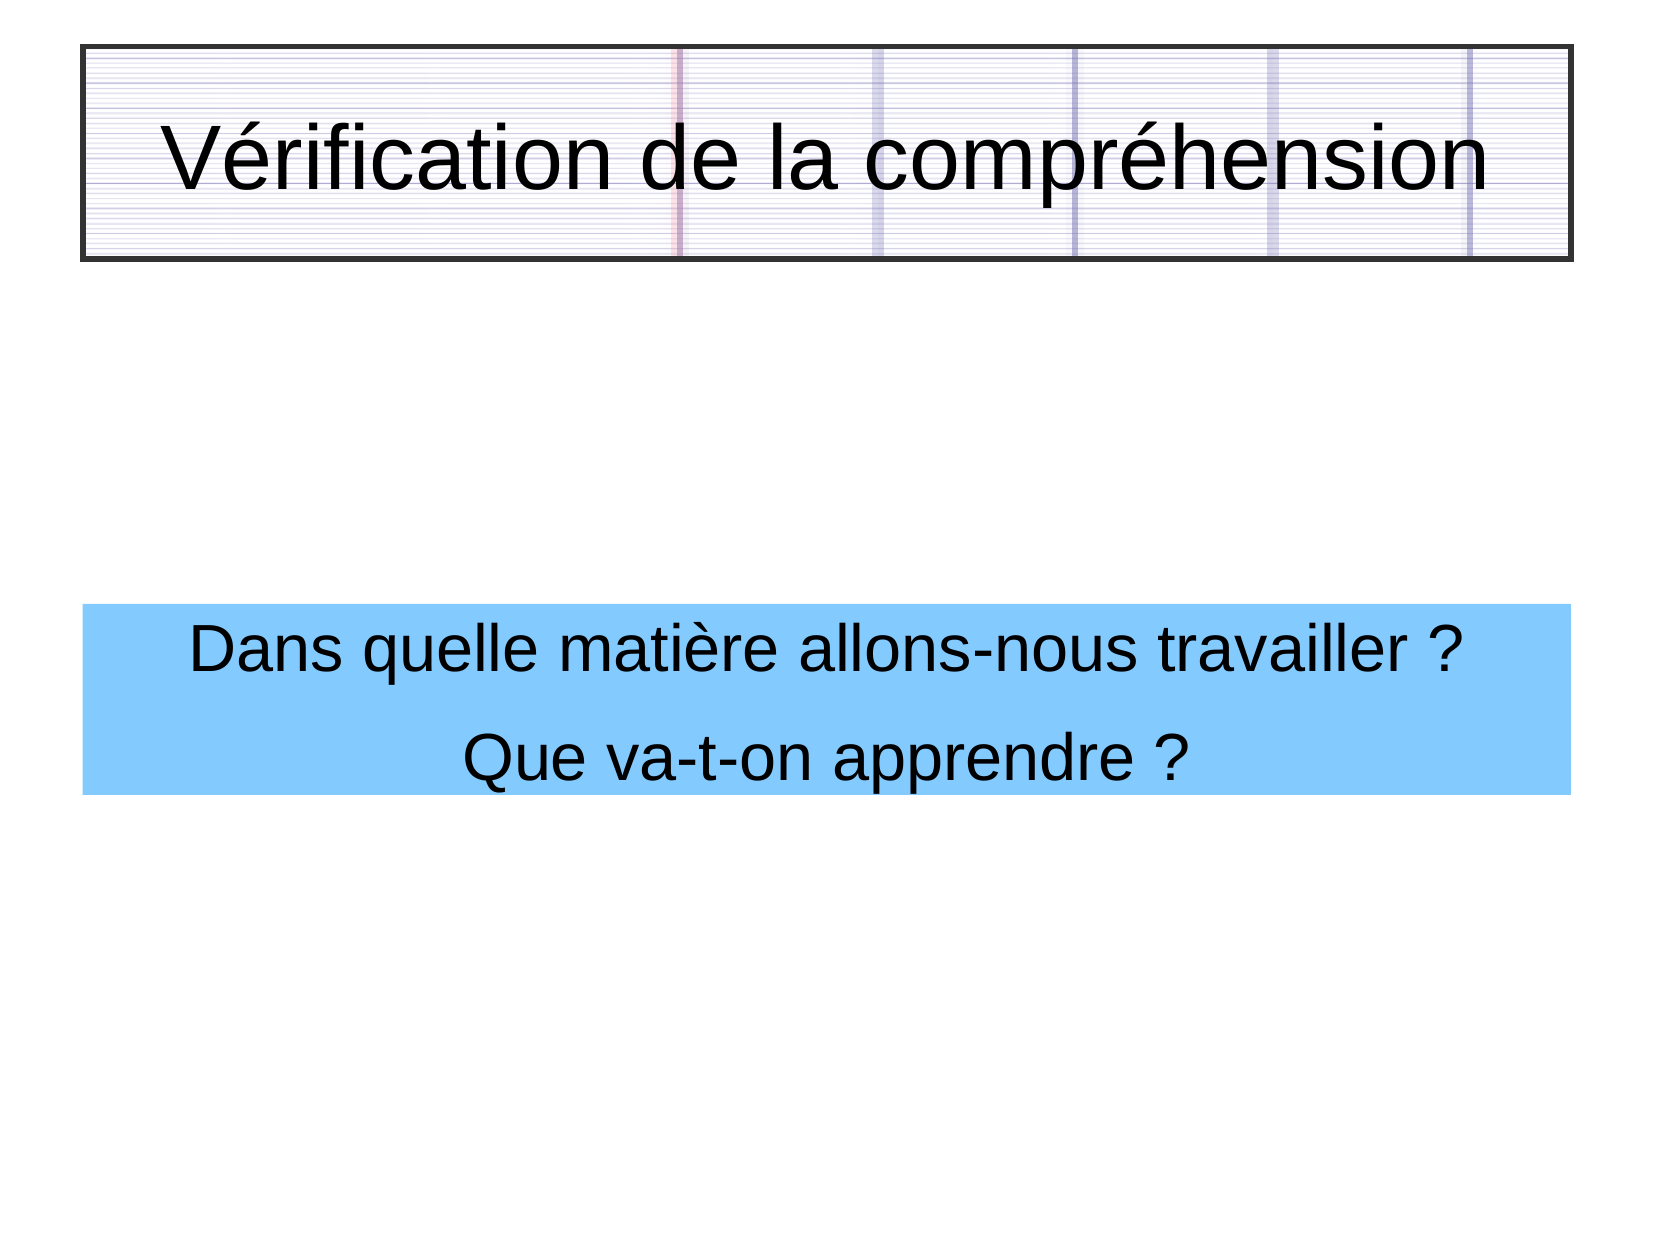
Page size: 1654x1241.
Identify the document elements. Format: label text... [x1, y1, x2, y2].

title Vérification de la compréhension [82, 46, 1571, 260]
subtitle Dans quelle matière allons-nous travailler ? Que va-t-on apprendre ? [82, 603, 1571, 795]
